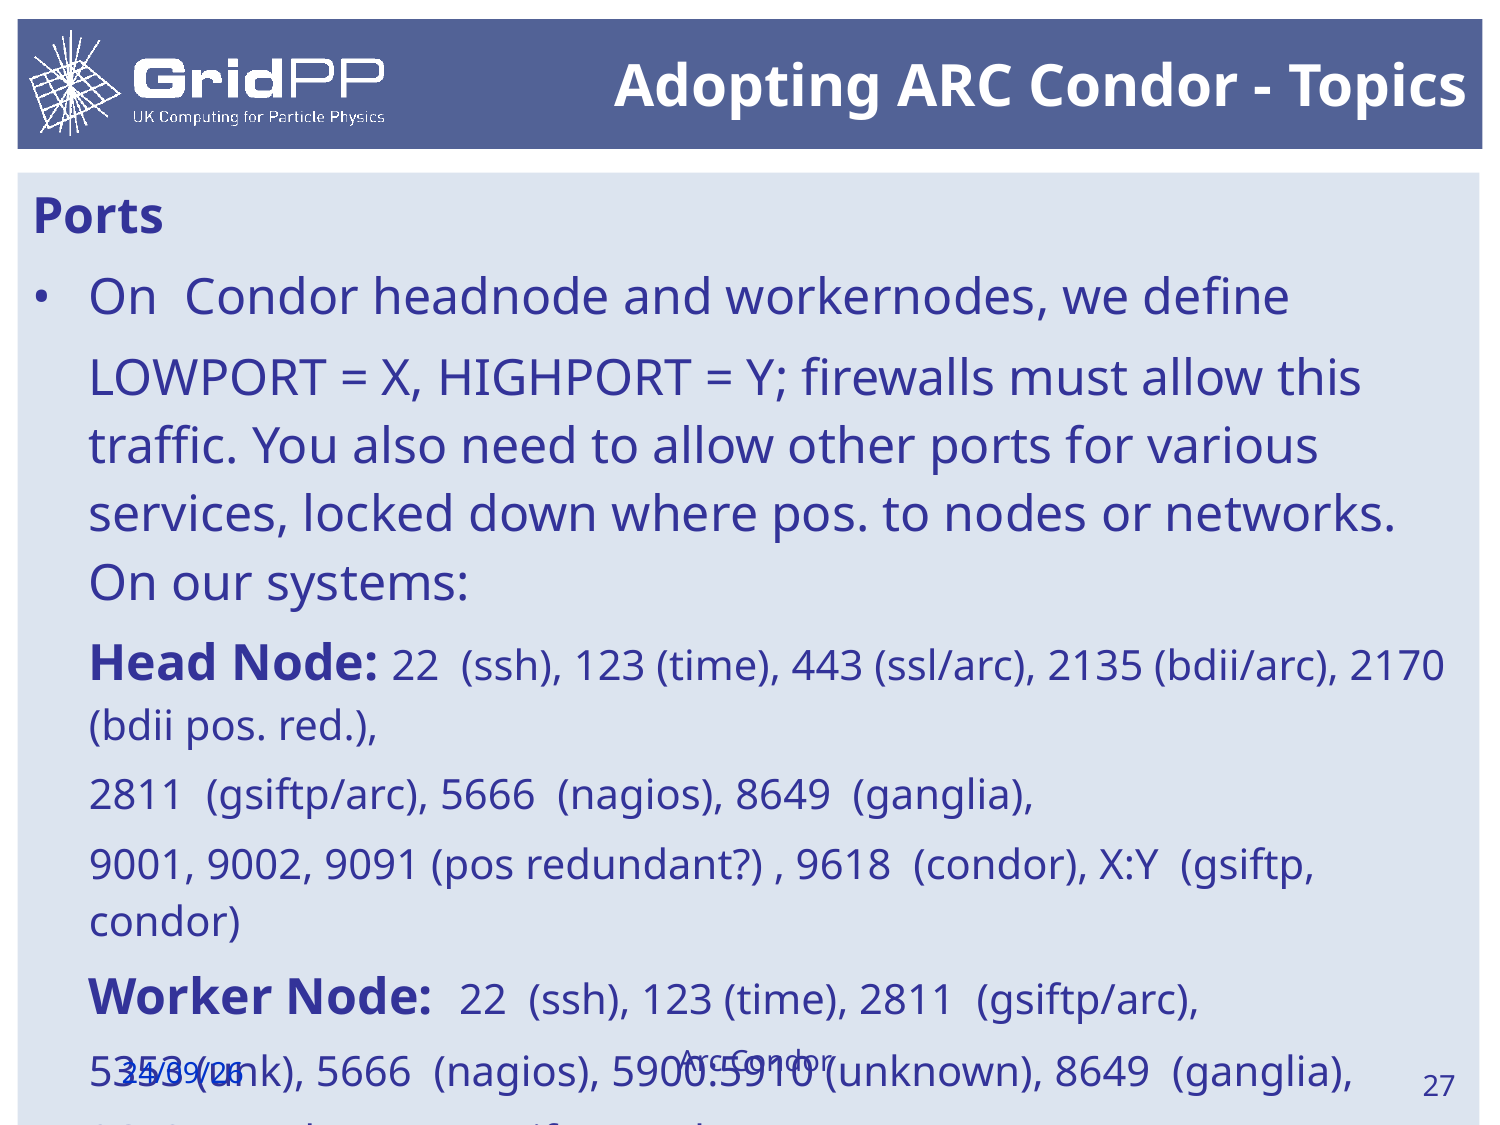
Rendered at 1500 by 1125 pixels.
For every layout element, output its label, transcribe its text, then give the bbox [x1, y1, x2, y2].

text_box 02/03/16 [29, 1046, 337, 1095]
text_box Arc Condor [536, 1034, 975, 1094]
list Ports On Condor headnode and workernodes, we define LOWPORT = X, HIGHPORT = Y; firewalls must allow this traffic. You also need to allow other ports for various services, locked down where pos. to nodes or networks. On our systems: Head Node: 22 (ssh), 123 (time), 443 (ssl/arc), 2135 (bdii/arc), 2170 (bdii pos. red.), 2811 (gsiftp/arc), 5666 (nagios), 8649 (ganglia), 9001, 9002, 9091 (pos redundant?) , 9618 (condor), X:Y (gsiftp, condor) Worker Node: 22 (ssh), 123 (time), 2811 (gsiftp/arc), 5353 (unk), 5666 (nagios), 5900:5910 (unknown), 8649 (ganglia), 9618 (condor), X:Y (gsiftp,condor) [17, 172, 1480, 995]
text_box <number> [1388, 1059, 1471, 1094]
picture [29, 30, 384, 136]
title Adopting ARC Condor - Topics [513, 19, 1483, 149]
